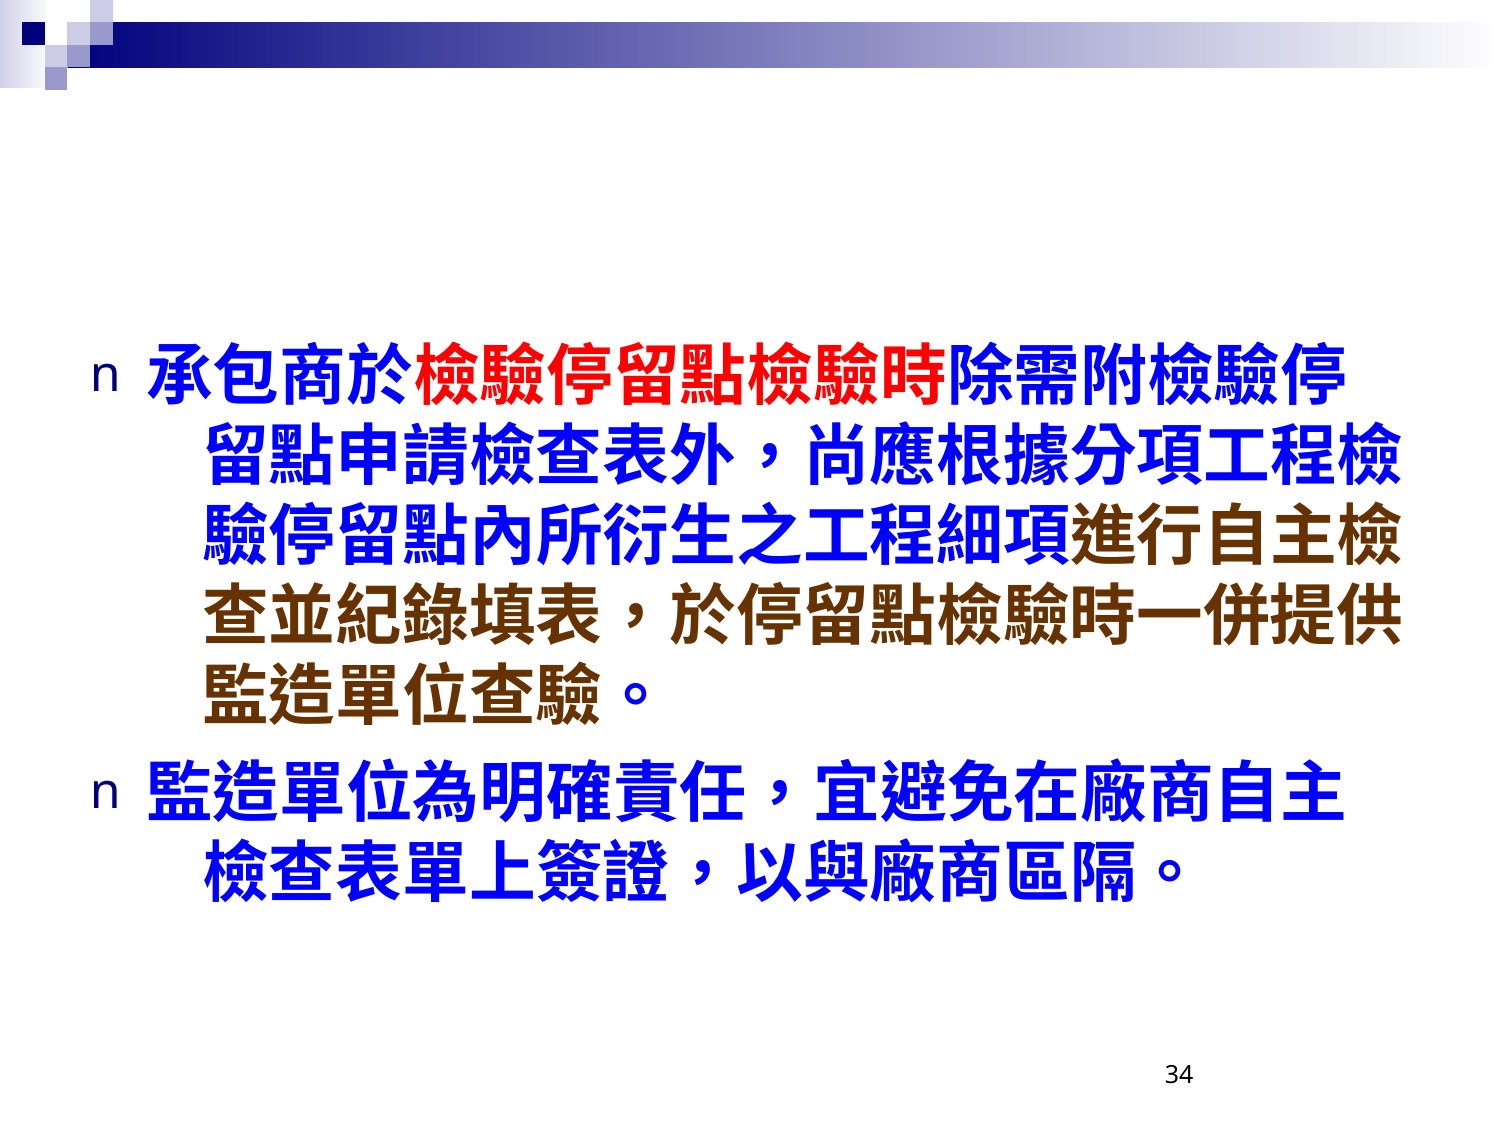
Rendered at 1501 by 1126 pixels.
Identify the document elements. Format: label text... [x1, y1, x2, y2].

text_box [1149, 1025, 1501, 1101]
list 承包商於檢驗停留點檢驗時除需附檢驗停留點申請檢查表外，尚應根據分項工程檢驗停留點內所衍生之工程細項進行自主檢查並紀錄填表，於停留點檢驗時一併提供監造單位查驗。 監造單位為明確責任，宜避免在廠商自主檢查表單上簽證，以與廠商區隔。 [74, 324, 1426, 964]
